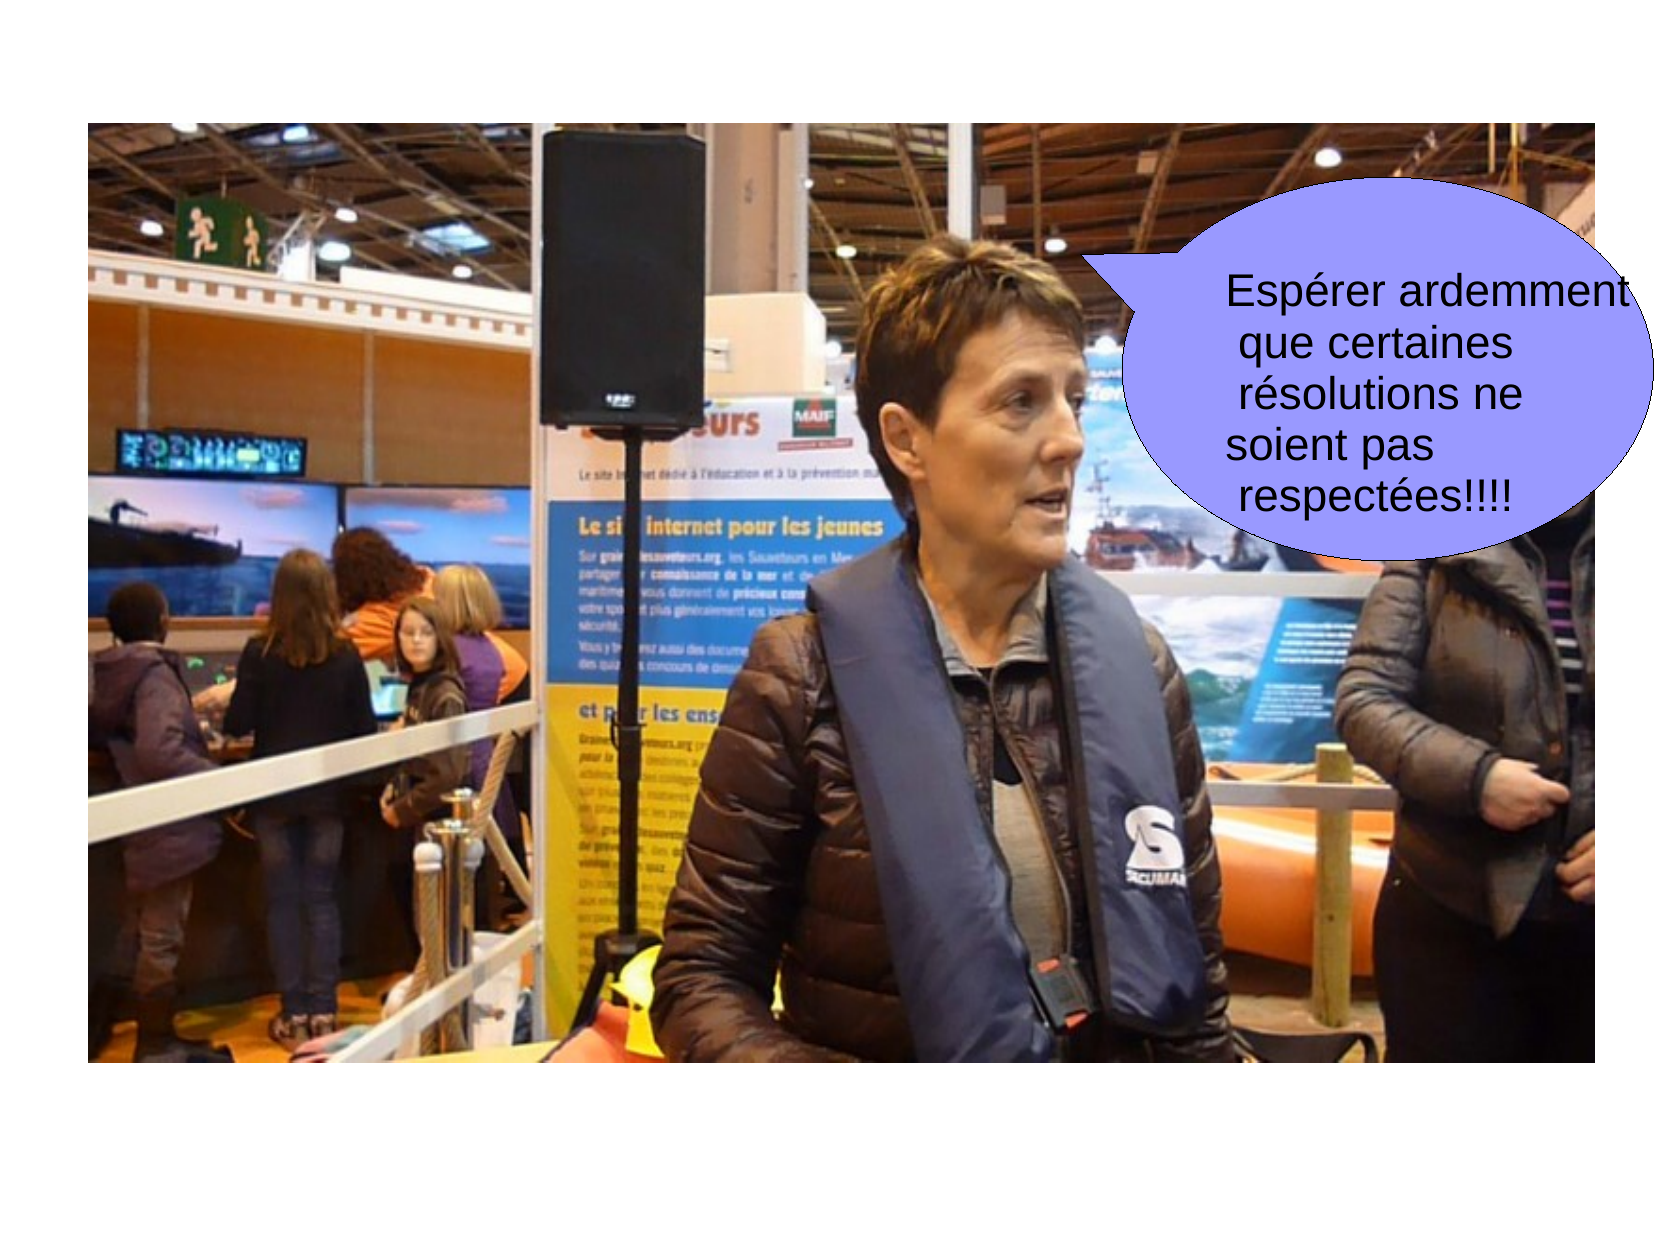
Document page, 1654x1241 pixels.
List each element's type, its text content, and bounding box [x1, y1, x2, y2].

text_box Espérer ardemment que certaines résolutions ne soient pas respectées!!!! [1210, 206, 1646, 528]
text_box [1646, 323, 1654, 415]
text_box [1238, 528, 1537, 561]
text_box [1080, 226, 1210, 512]
picture [88, 123, 1595, 1063]
text_box [1247, 177, 1528, 206]
